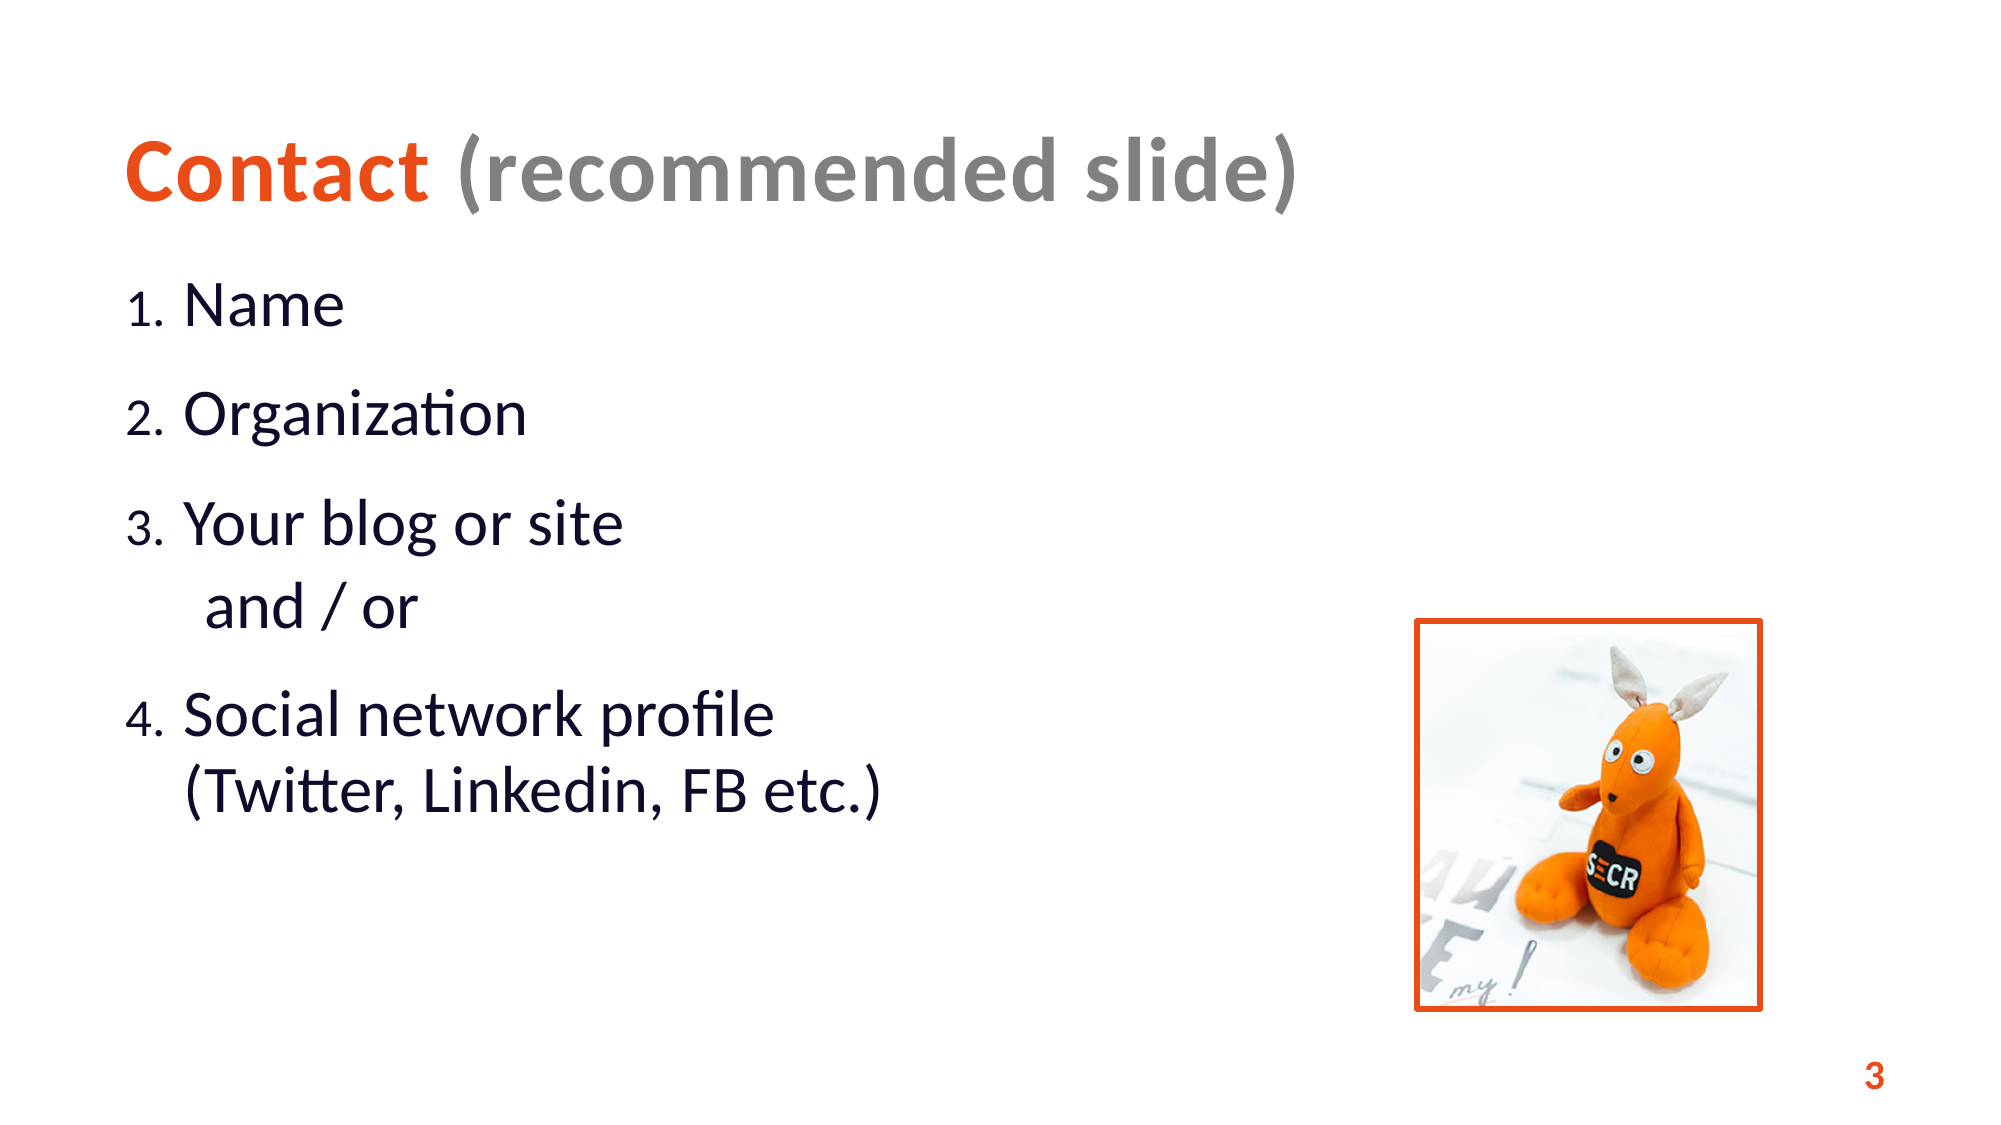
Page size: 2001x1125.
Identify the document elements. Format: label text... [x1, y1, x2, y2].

list Name Organization Your blog or site and / or Social network profile (Twitter, Linkedin, FB etc.) [110, 258, 1830, 1002]
slide_number <номер> [1433, 1042, 1900, 1103]
picture [1420, 623, 1757, 1006]
list Contact (recommended slide) [110, 68, 1836, 230]
